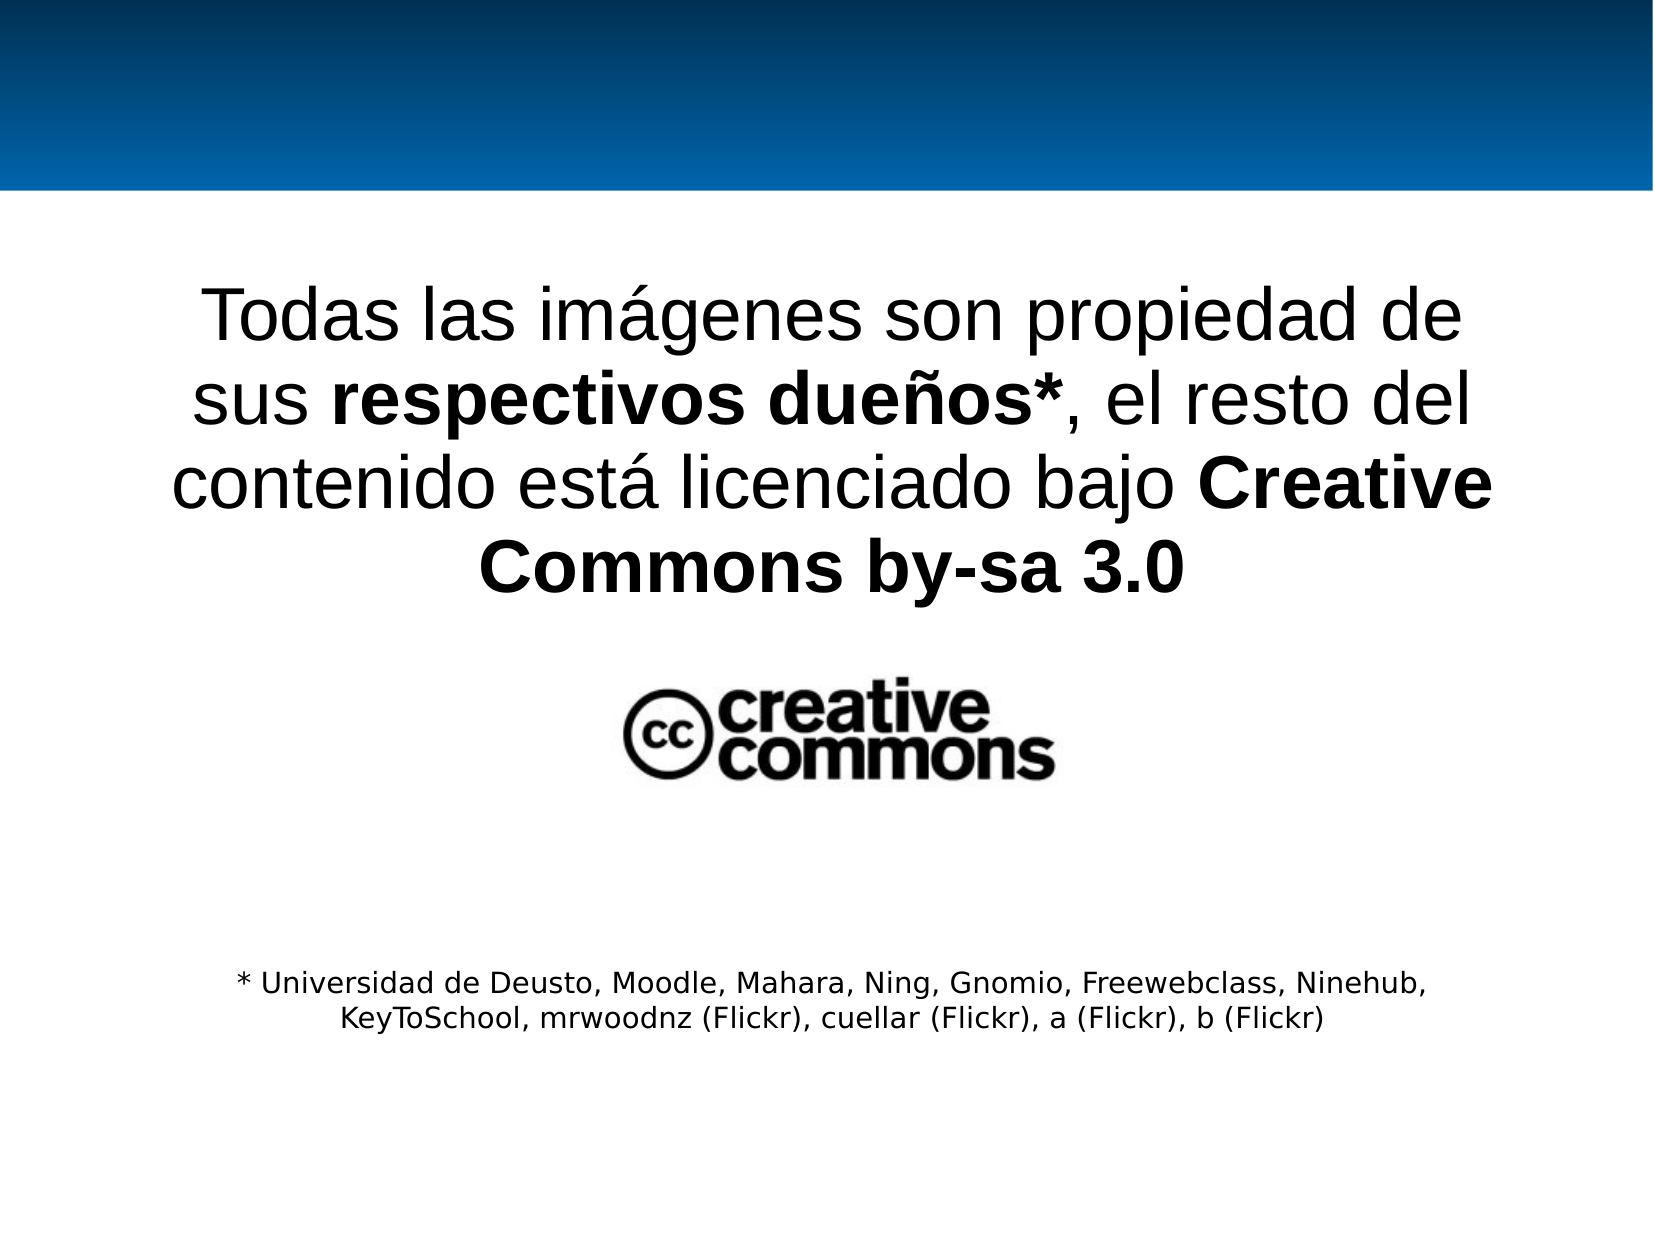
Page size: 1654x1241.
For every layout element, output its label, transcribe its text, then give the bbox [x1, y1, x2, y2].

picture [0, 0, 1653, 1239]
text_box * Universidad de Deusto, Moodle, Mahara, Ning, Gnomio, Freewebclass, Ninehub, KeyToSchool, mrwoodnz (Flickr), cuellar (Flickr), a (Flickr), b (Flickr) [157, 897, 1508, 1105]
text_box Todas las imágenes son propiedad de sus respectivos dueños*, el resto del contenido está licenciado bajo Creative Commons by-sa 3.0 [157, 206, 1508, 709]
